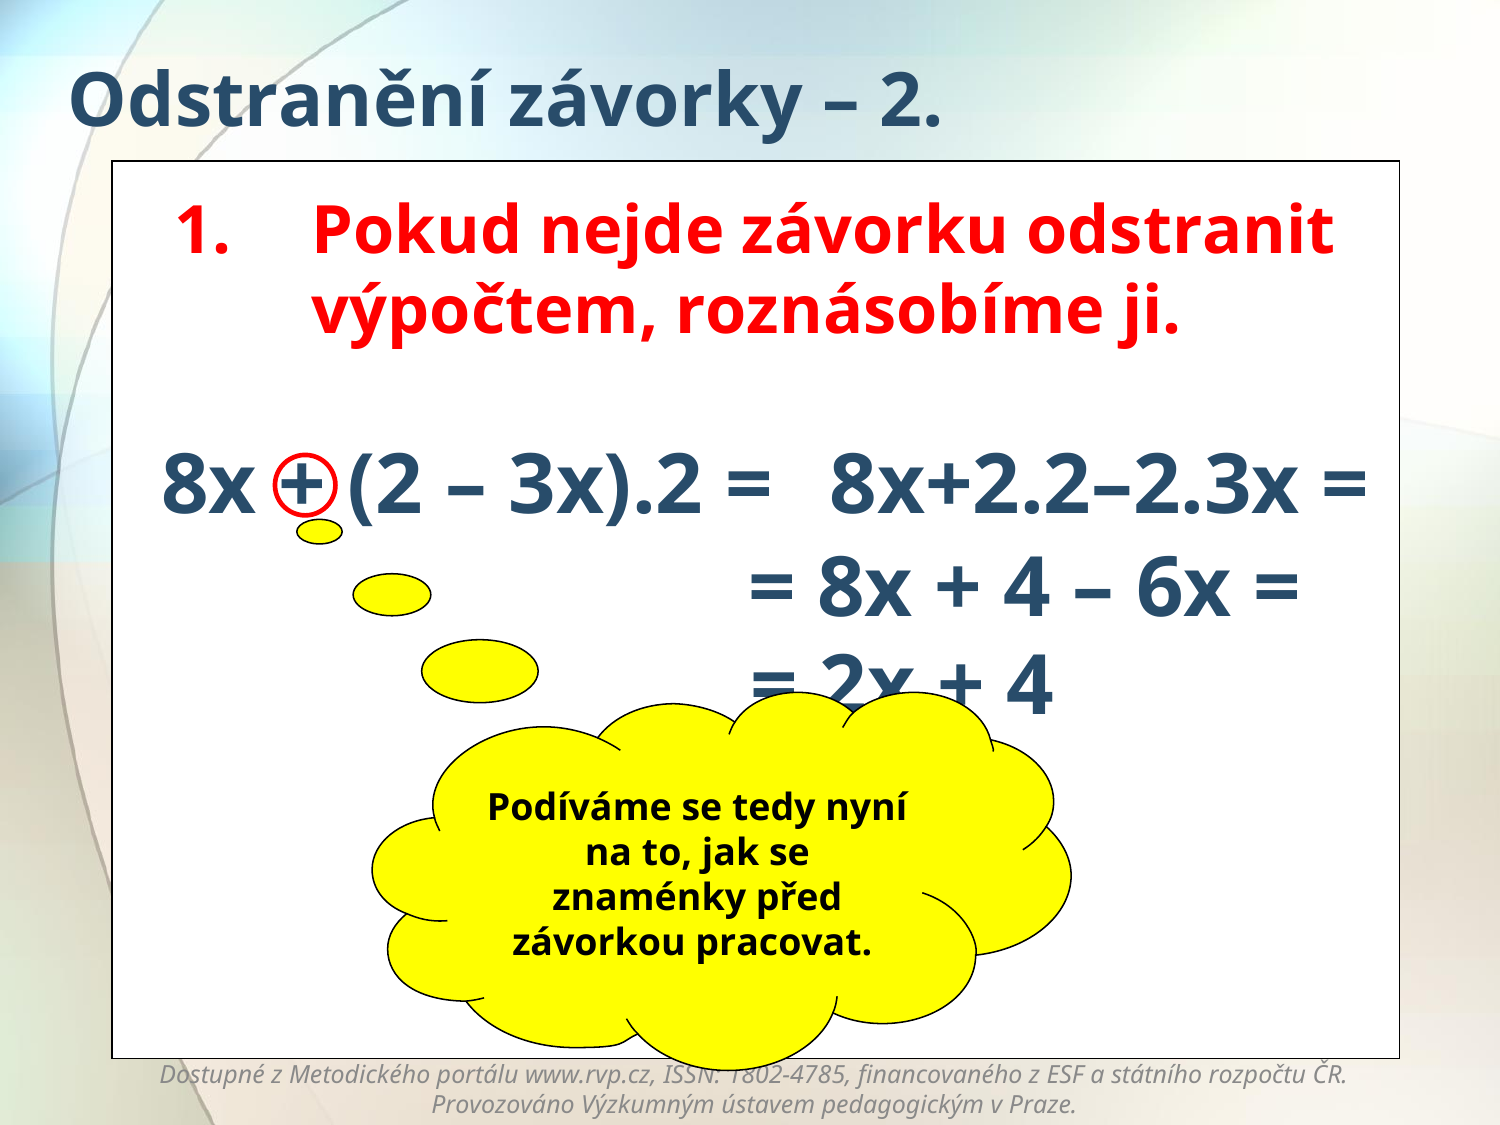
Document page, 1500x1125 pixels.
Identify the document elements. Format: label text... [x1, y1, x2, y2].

text_box [362, 303, 374, 321]
text_box [1078, 303, 1092, 311]
text_box [112, 160, 1400, 1059]
text_box [327, 214, 340, 228]
text_box [596, 223, 610, 231]
text_box [909, 304, 924, 326]
text_box Podíváme se tedy nyní na to, jak se znaménky před závorkou pracovat. [372, 692, 1072, 1071]
text_box [366, 224, 381, 231]
text_box [1039, 224, 1054, 231]
text_box Podíváme se tedy nyní na to, jak se znaménky před závorkou pracovat. [421, 639, 539, 703]
text_box [555, 224, 568, 231]
text_box 8x + (2 – 3x).2 = [146, 444, 815, 516]
text_box Odstranění závorky – 2. [53, 54, 1471, 138]
text_box 8x + (2 – 3x).2 = [278, 458, 333, 512]
text_box = 2x + 4 [735, 645, 1391, 717]
text_box [1258, 224, 1271, 231]
text_box Podíváme se tedy nyní na to, jak se znaménky před závorkou pracovat. [353, 573, 431, 616]
text_box [547, 303, 561, 311]
text_box [698, 223, 712, 231]
text_box [1080, 224, 1094, 231]
text_box Pokud nejde závorku odstranit výpočtem, roznásobíme ji. [159, 231, 1400, 303]
text_box [493, 224, 507, 231]
text_box 8x+2.2–2.3x = [815, 444, 1412, 516]
text_box [836, 316, 848, 326]
text_box [655, 224, 669, 231]
text_box [865, 224, 880, 231]
text_box [952, 304, 966, 326]
text_box = 8x + 4 – 6x = [733, 548, 1388, 620]
picture [0, 0, 1500, 1125]
text_box [324, 303, 336, 322]
text_box [442, 304, 457, 326]
text_box [718, 304, 733, 326]
text_box [402, 304, 416, 326]
